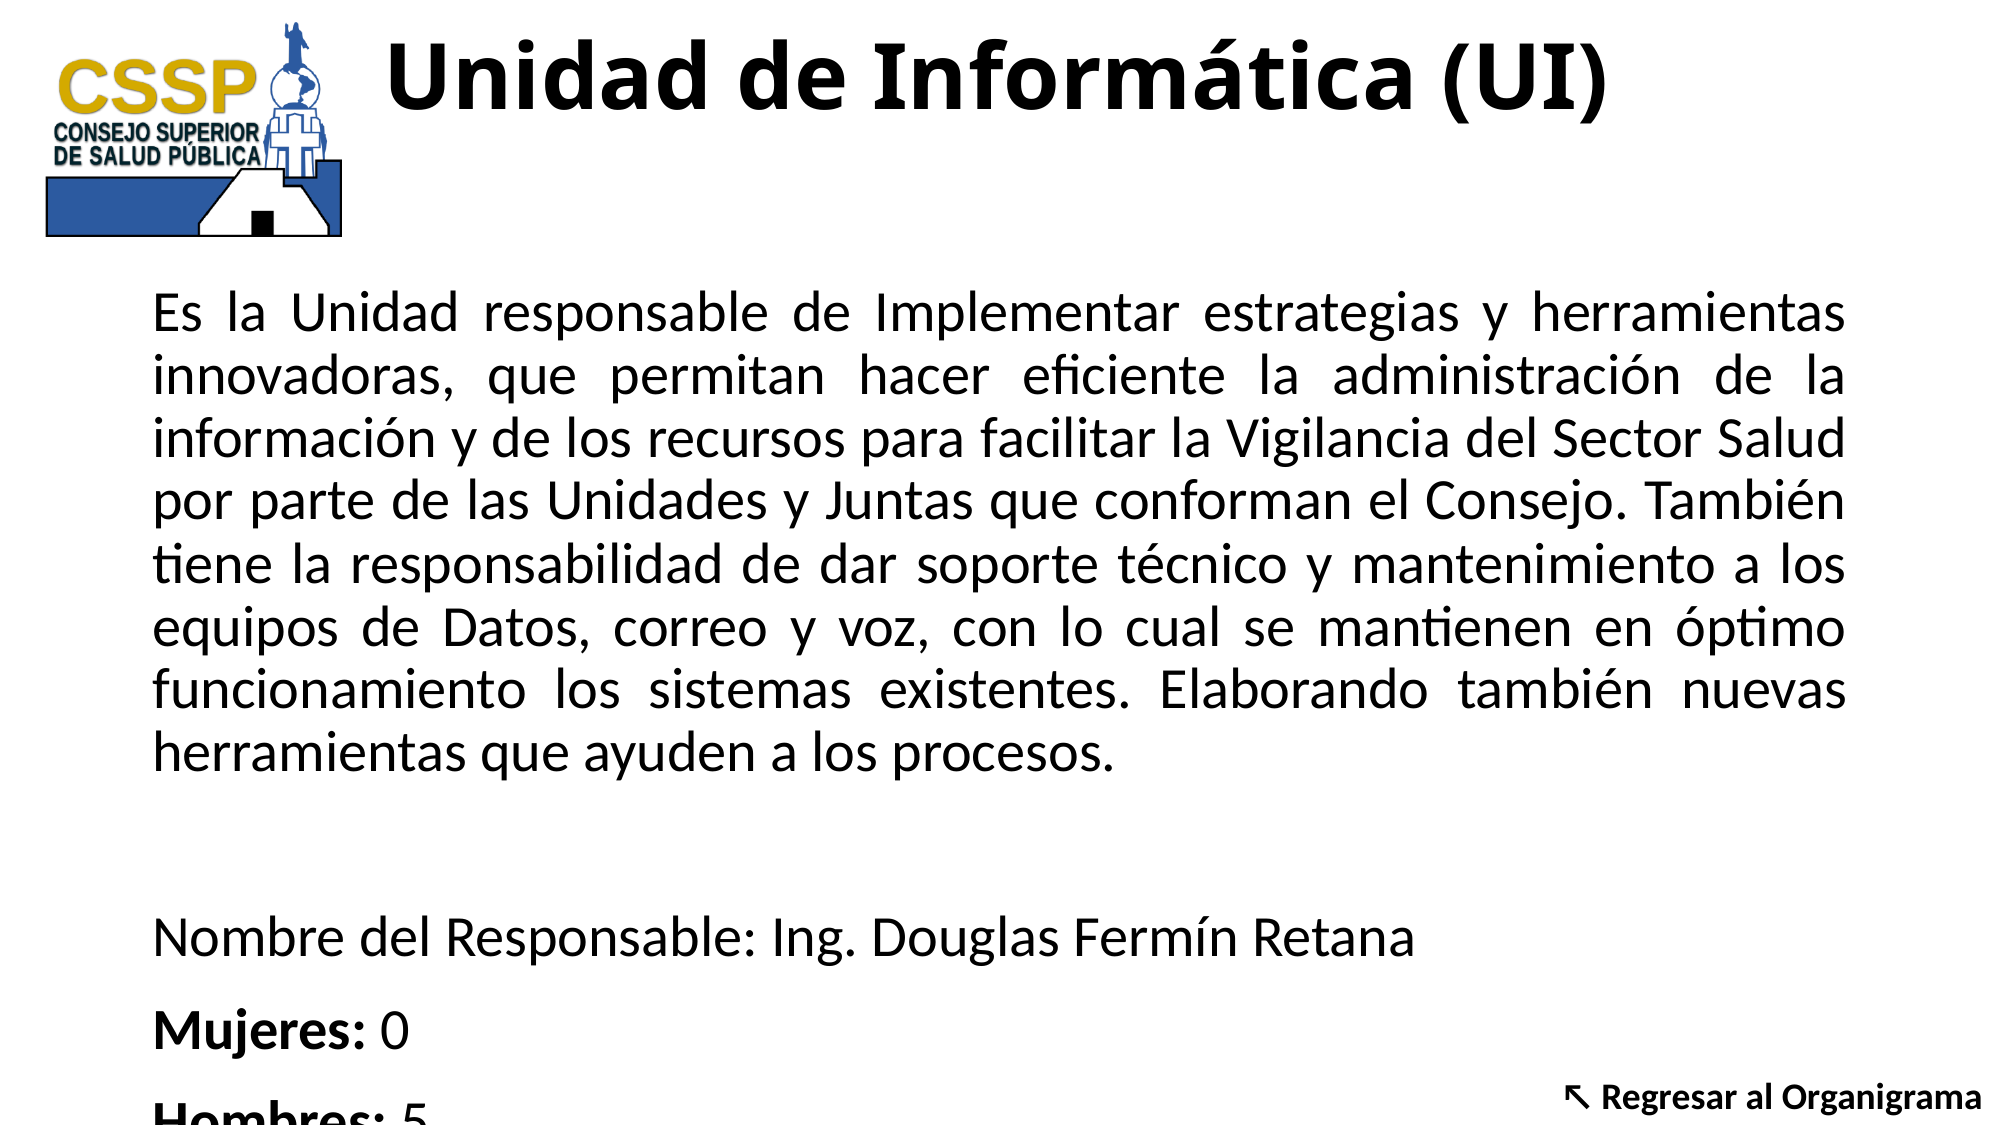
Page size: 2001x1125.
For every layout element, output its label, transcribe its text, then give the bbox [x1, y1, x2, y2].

list Es la Unidad responsable de Implementar estrategias y herramientas innovadoras, que permitan hacer eficiente la administración de la información y de los recursos para facilitar la Vigilancia del Sector Salud por parte de las Unidades y Juntas que conforman el Consejo. También tiene la responsabilidad de dar soporte técnico y mantenimiento a los equipos de Datos, correo y voz, con lo cual se mantienen en óptimo funcionamiento los sistemas existentes. Elaborando también nuevas herramientas que ayuden a los procesos. Nombre del Responsable: Ing. Douglas Fermín Retana Mujeres: 0 Hombres: 5 Total de empleados: 5 [137, 273, 1863, 1066]
title Unidad de Informática (UI) [368, 22, 1863, 241]
text_box ↖ Regresar al Organigrama [1546, 1064, 1999, 1125]
picture [44, 22, 342, 237]
